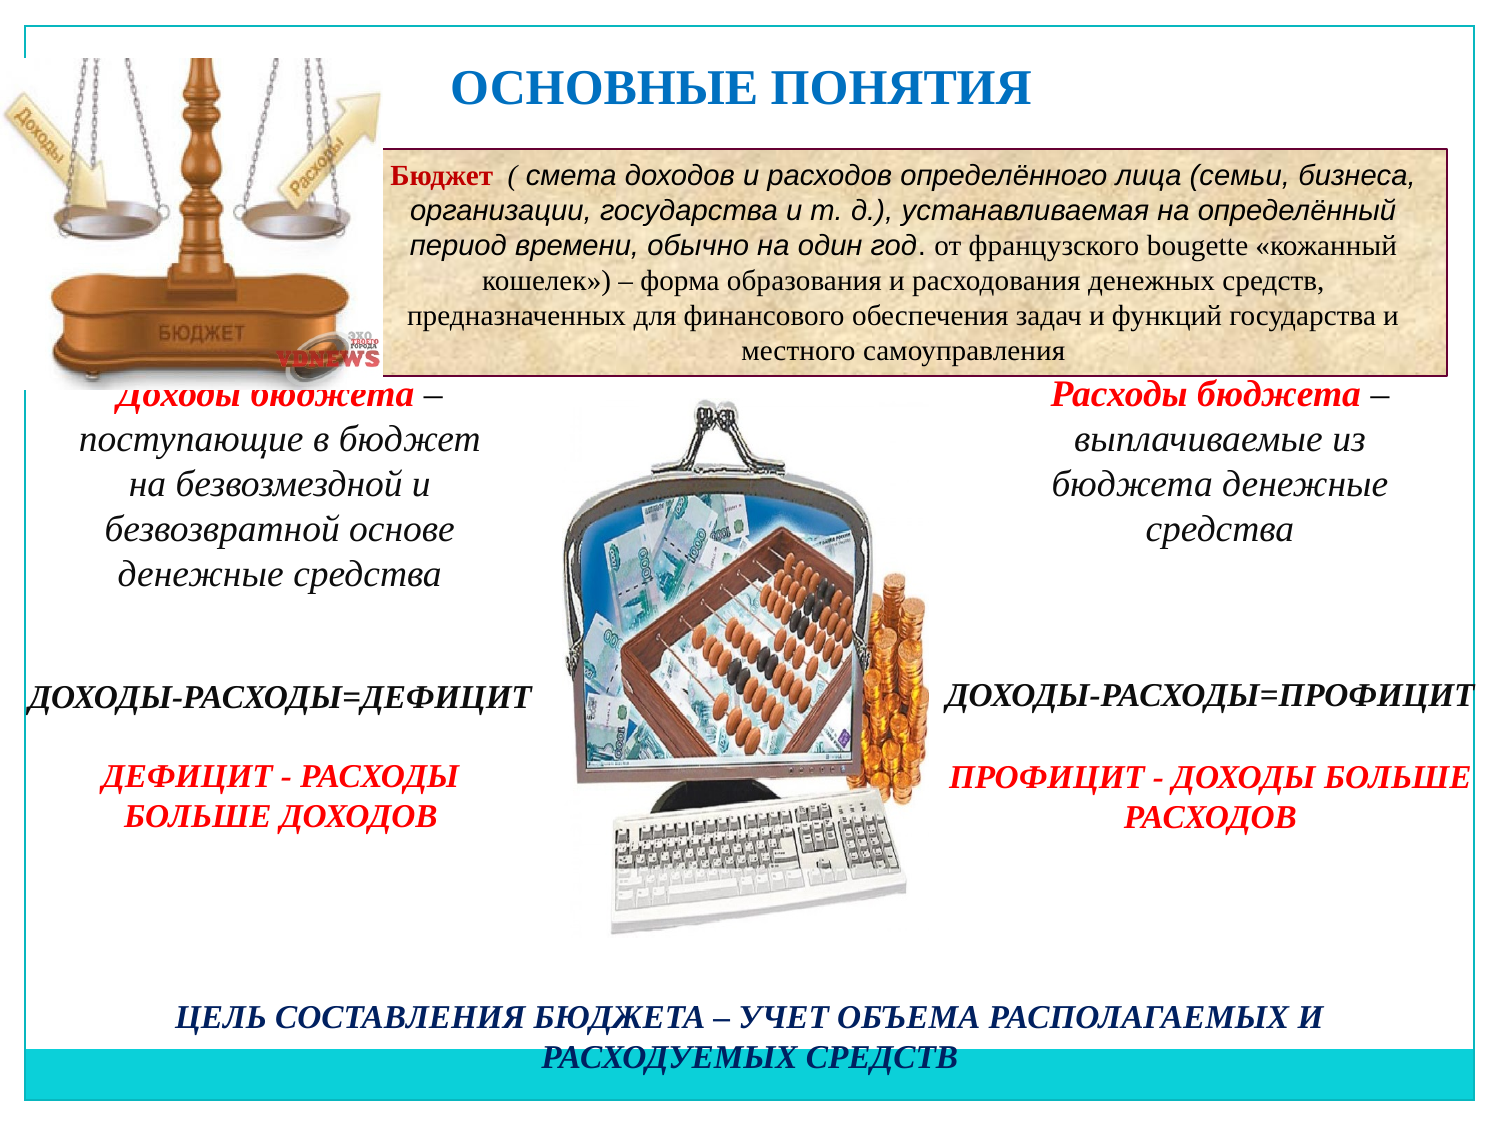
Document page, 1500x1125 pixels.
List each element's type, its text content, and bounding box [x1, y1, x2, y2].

text_box ЦЕЛЬ СОСТАВЛЕНИЯ БЮДЖЕТА – УЧЕТ ОБЪЕМА РАСПОЛАГАЕМЫХ И РАСХОДУЕМЫХ СРЕДСТВ [53, 988, 1447, 1083]
text_box ОСНОВНЫЕ ПОНЯТИЯ [0, 42, 1483, 126]
text_box Расходы бюджета – выплачиваемые из бюджета денежные средства [993, 362, 1447, 557]
text_box ДЕФИЦИТ - РАСХОДЫ БОЛЬШЕ ДОХОДОВ [13, 747, 549, 842]
text_box ПРОФИЦИТ - ДОХОДЫ БОЛЬШЕ РАСХОДОВ [930, 748, 1491, 843]
text_box Доходы бюджета – поступающие в бюджет на безвозмездной и безвозвратной основе денежные средства [53, 362, 507, 602]
text_box ДОХОДЫ-РАСХОДЫ=ДЕФИЦИТ [0, 668, 561, 723]
text_box ДОХОДЫ-РАСХОДЫ=ПРОФИЦИТ [921, 665, 1500, 721]
picture [0, 58, 383, 390]
picture [562, 398, 929, 938]
text_box Бюджет ( смета доходов и расходов определённого лица (семьи, бизнеса, организации, государства и т. д.), устанавливаемая на определённый период времени, обычно на один год. от французского bougette «кожанный кошелек») – форма образования и расходования денежных средств, предназначенных для финансового обеспечения задач и функций государства и местного самоуправления [383, 149, 1447, 377]
